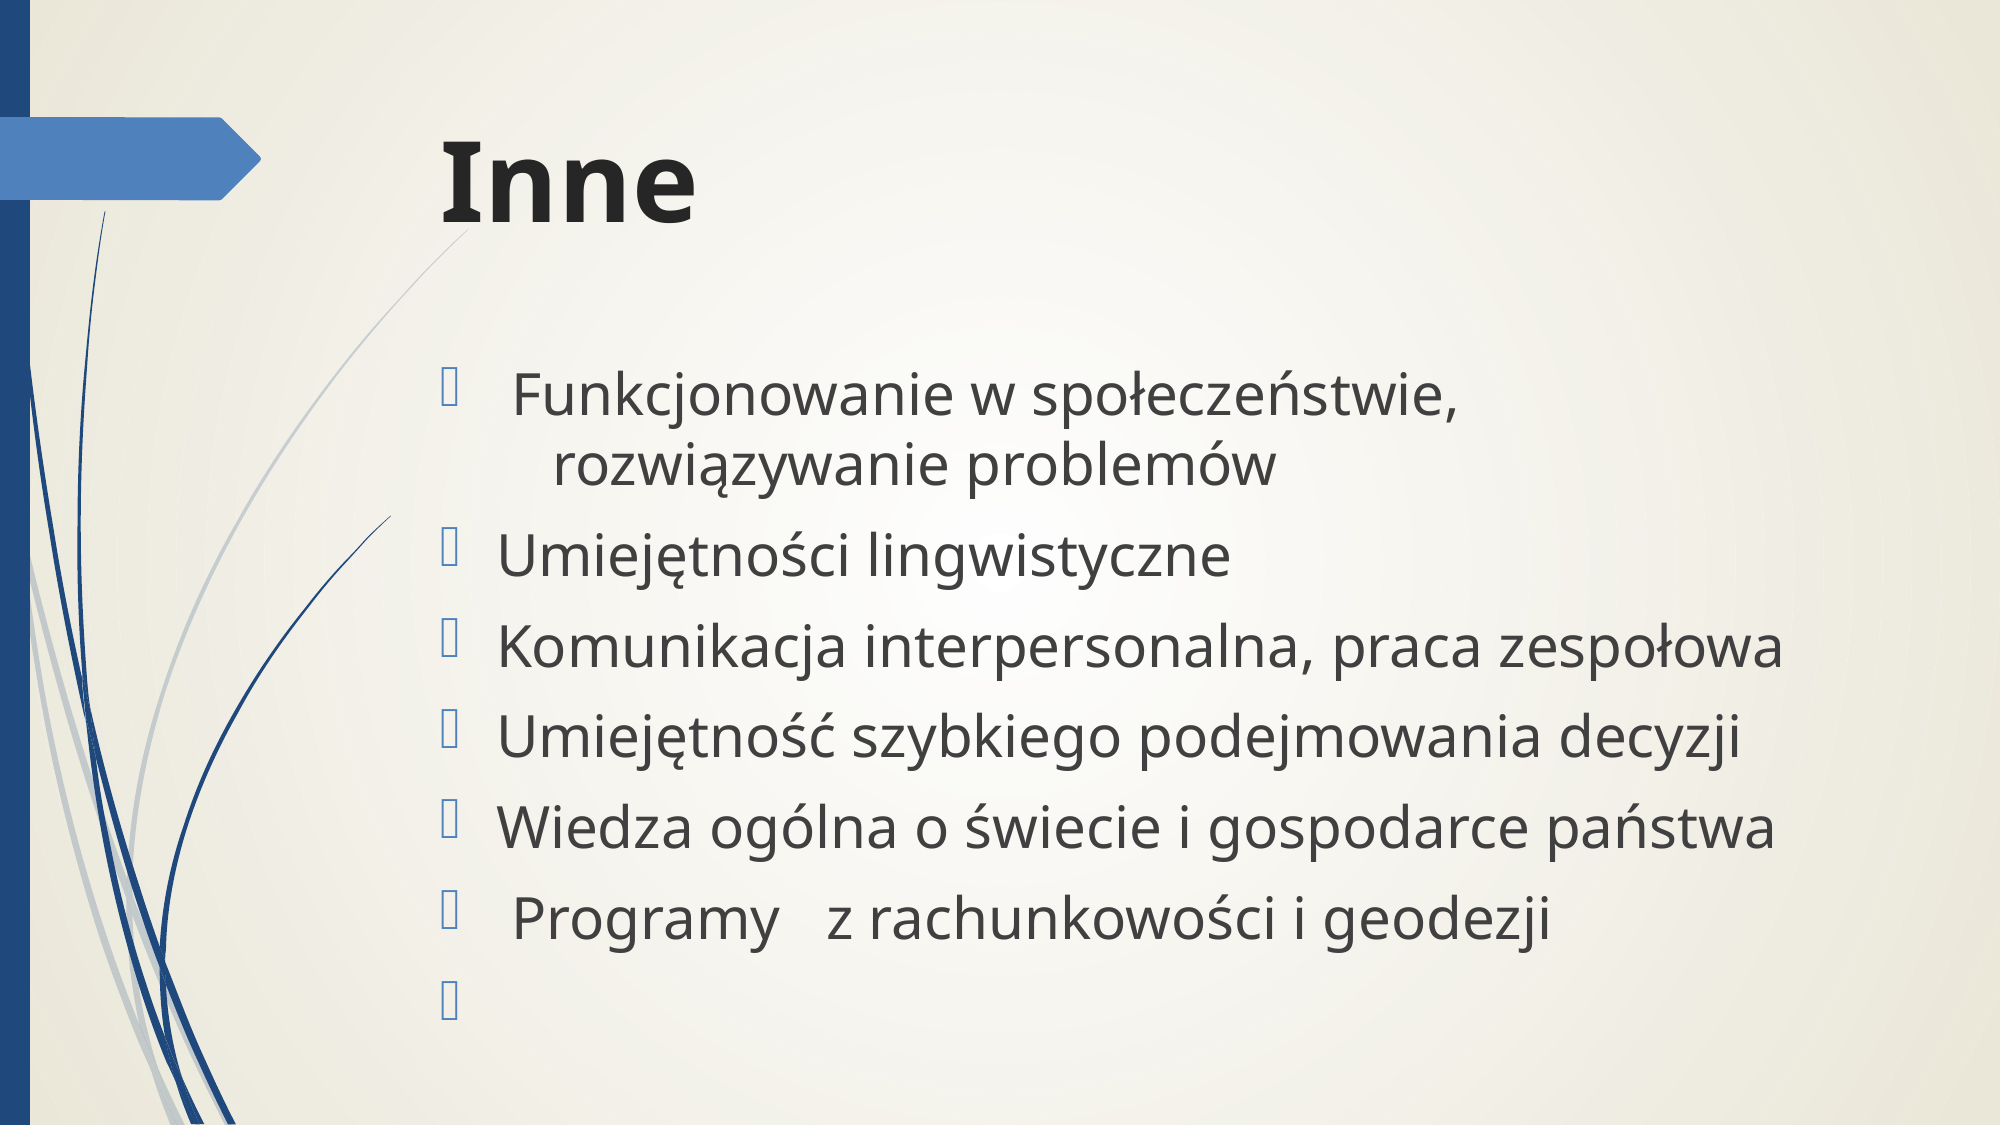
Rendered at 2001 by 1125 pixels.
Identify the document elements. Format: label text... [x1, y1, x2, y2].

title Inne [425, 102, 1888, 313]
list Funkcjonowanie w społeczeństwie, rozwiązywanie problemów Umiejętności lingwistyczne Komunikacja interpersonalna, praca zespołowa Umiejętność szybkiego podejmowania decyzji Wiedza ogólna o świecie i gospodarce państwa Programy z rachunkowości i geodezji [424, 350, 1888, 970]
